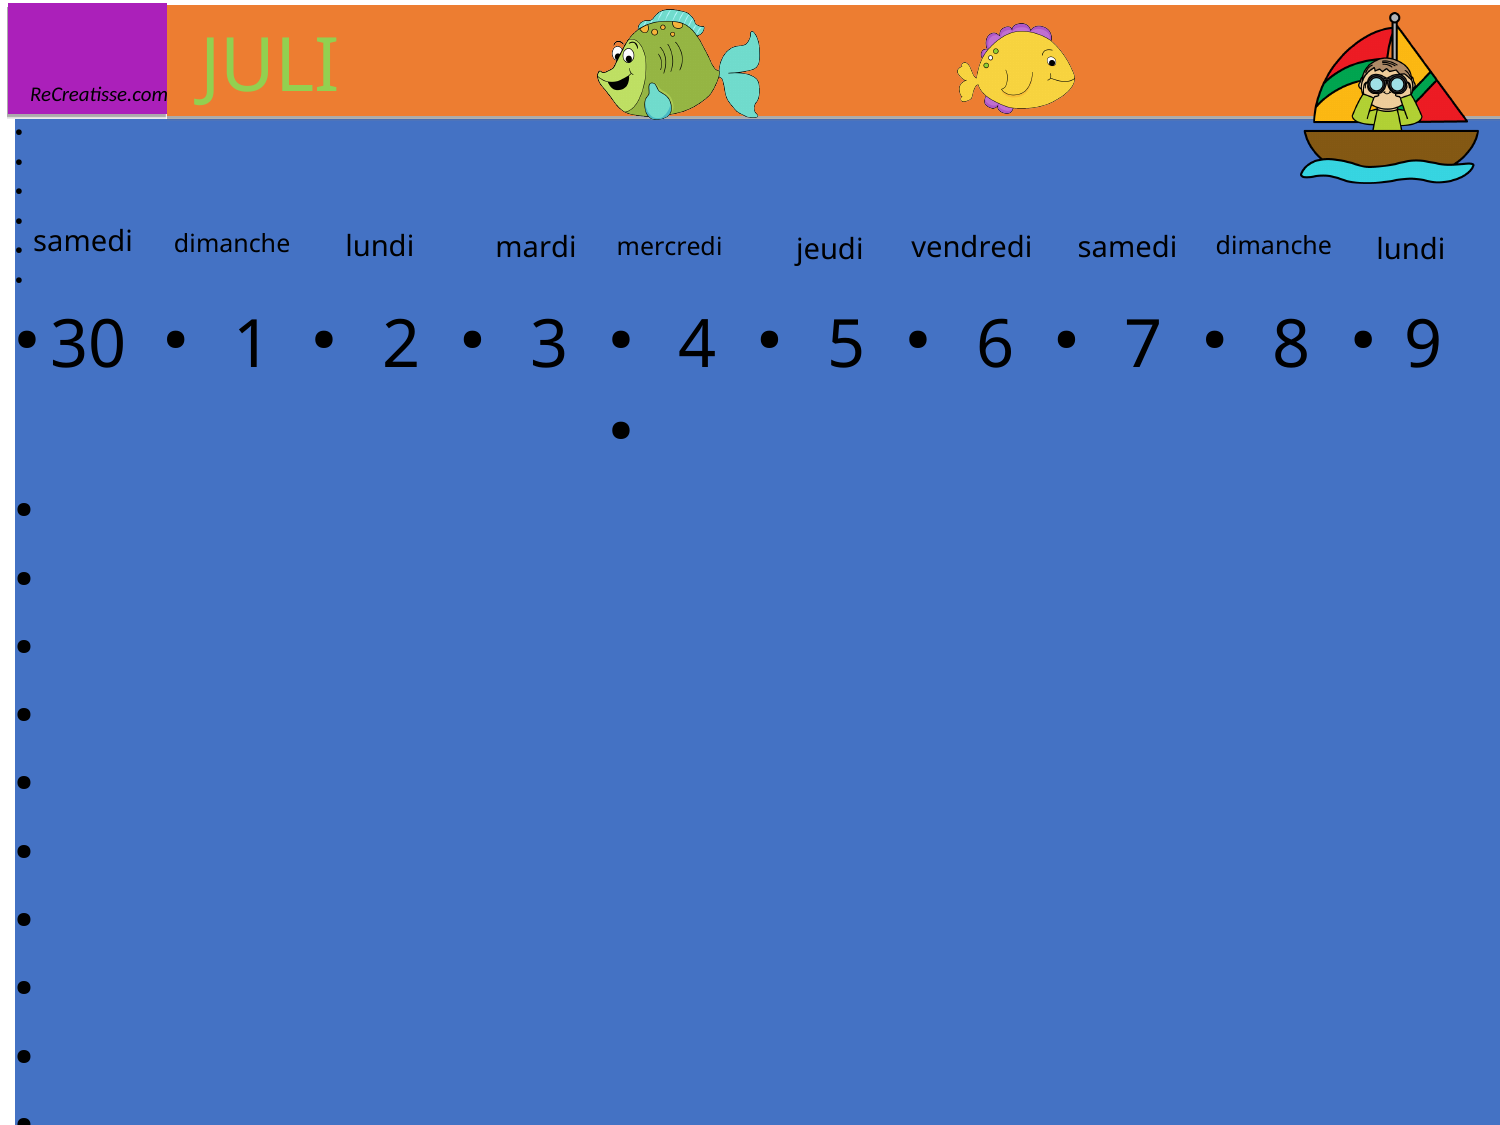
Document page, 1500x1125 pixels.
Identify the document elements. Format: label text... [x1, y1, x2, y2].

text_box lundi [1361, 222, 1461, 272]
text_box samedi [18, 215, 148, 265]
table_header [461, 119, 609, 296]
text_box JULI [185, 9, 550, 116]
table_header [15, 119, 164, 296]
table_header [906, 119, 1054, 296]
table_cell 7 [1054, 296, 1203, 478]
table_header [758, 119, 906, 296]
table_cell [1203, 478, 1351, 1125]
picture [957, 24, 1075, 114]
text_box vendredi [896, 220, 1048, 271]
table_cell [164, 478, 312, 1125]
text_box [8, 3, 1500, 116]
table_header [609, 121, 758, 296]
table_cell [609, 478, 758, 1125]
table_cell [758, 478, 906, 1125]
table_cell [312, 478, 461, 1125]
text_box mardi [480, 220, 592, 271]
table_cell [15, 478, 164, 1125]
table_cell 4 [609, 296, 758, 478]
table_header [164, 119, 312, 296]
picture [1300, 12, 1479, 184]
text_box jeudi [781, 223, 879, 273]
table_cell 1 [164, 296, 312, 478]
text_box mercredi [602, 223, 738, 268]
table_cell [461, 478, 609, 1125]
text_box lundi [330, 219, 430, 269]
table_cell 30 [15, 296, 164, 478]
table_cell [906, 478, 1054, 1125]
table_header [1351, 119, 1500, 296]
table_cell 6 [906, 296, 1054, 478]
table_cell 8 [1203, 296, 1351, 478]
table_cell 9 [1351, 296, 1500, 478]
table_cell 3 [461, 296, 609, 478]
table_header [312, 119, 461, 296]
text_box dimanche [1201, 222, 1347, 267]
table_cell [1351, 478, 1500, 1125]
table_cell 5 [758, 296, 906, 478]
text_box samedi [1063, 221, 1193, 271]
text_box ReCreatisse.com [15, 73, 183, 113]
table_header [1203, 119, 1351, 296]
picture [597, 9, 760, 121]
table_cell 2 [312, 296, 461, 478]
text_box dimanche [159, 220, 306, 265]
table_header [1054, 119, 1203, 296]
table_cell [1054, 478, 1203, 1125]
